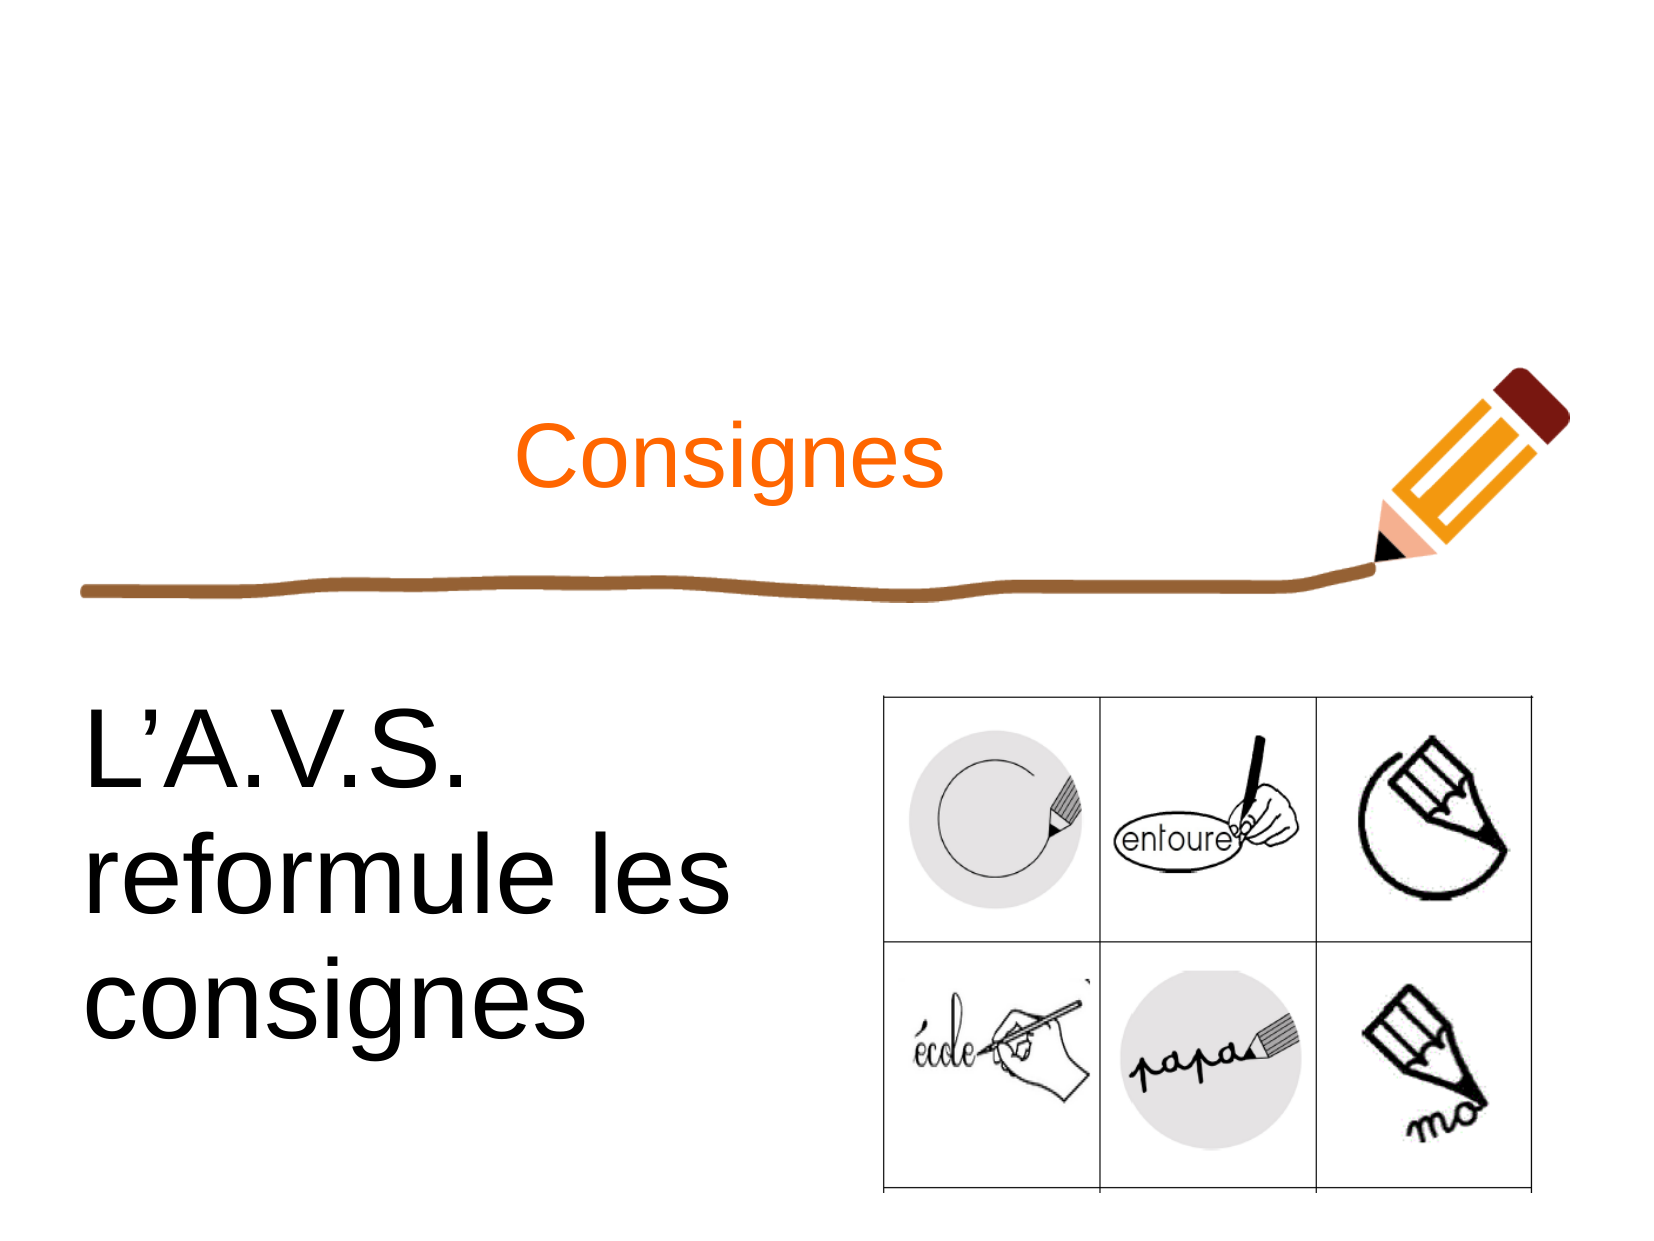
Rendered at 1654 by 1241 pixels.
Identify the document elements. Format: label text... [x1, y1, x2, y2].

picture [862, 665, 1538, 1193]
title Consignes [82, 352, 1379, 560]
list L’A.V.S. reformule les consignes [82, 685, 809, 1177]
picture [80, 367, 1570, 603]
